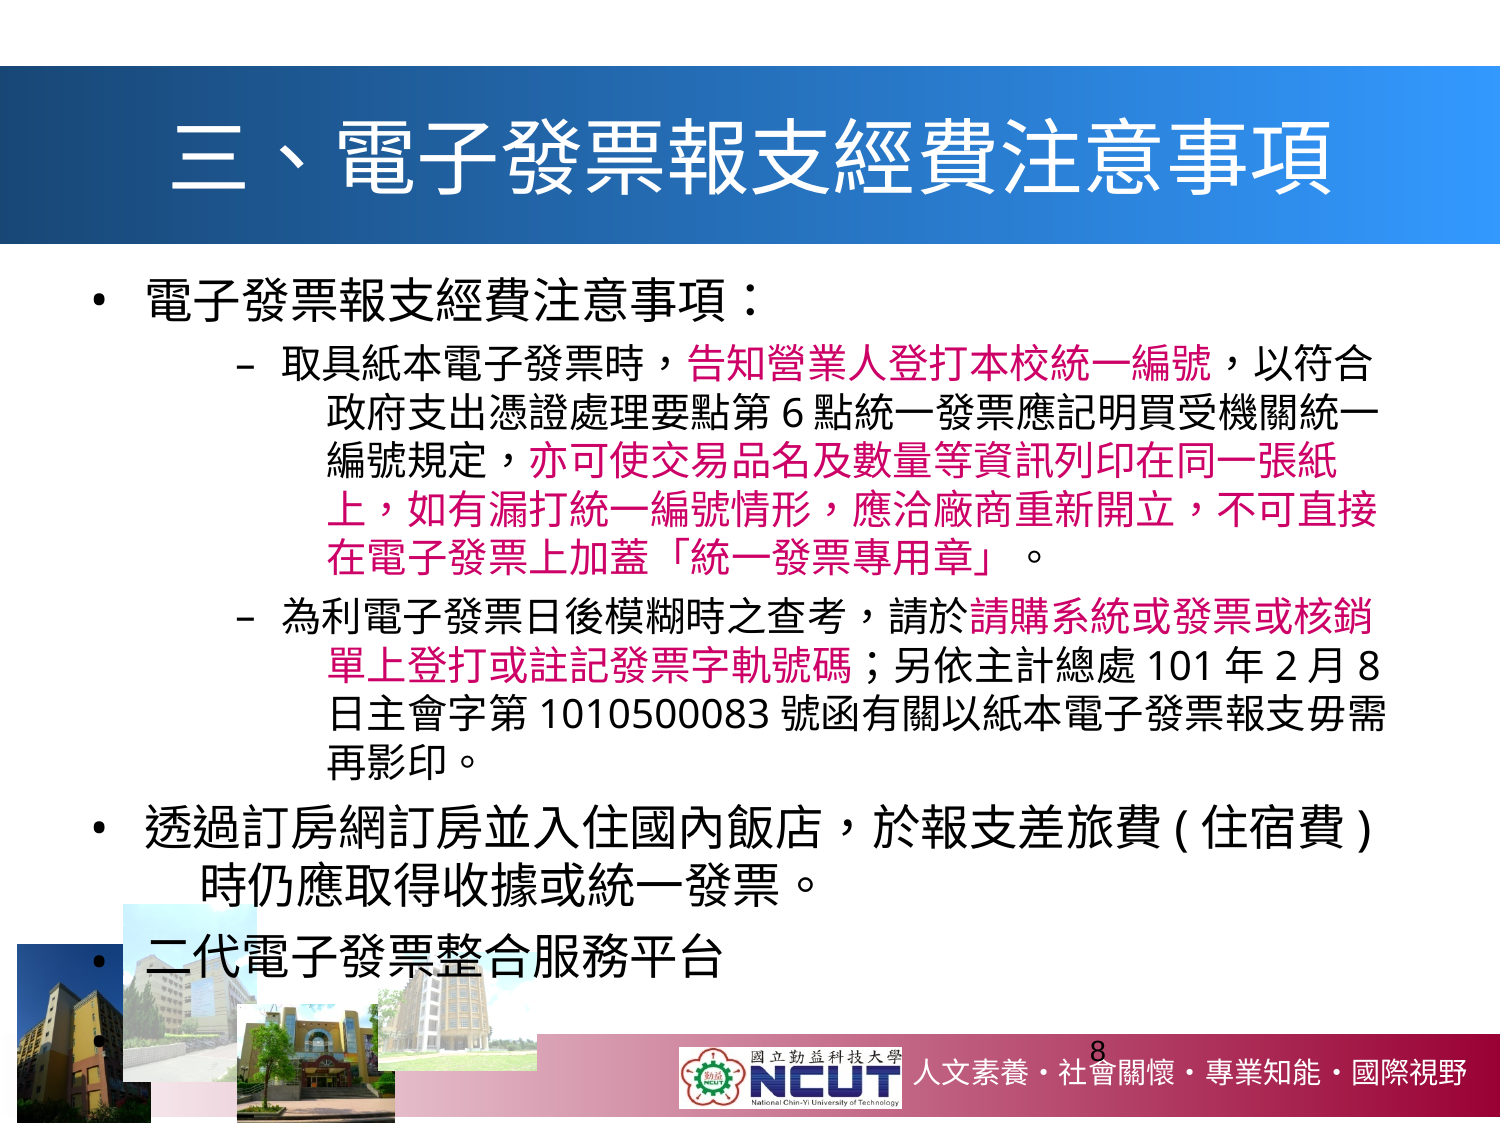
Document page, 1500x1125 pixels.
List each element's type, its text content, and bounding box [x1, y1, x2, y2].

list 電子發票報支經費注意事項： 取具紙本電子發票時，告知營業人登打本校統一編號，以符合政府支出憑證處理要點第6點統一發票應記明買受機關統一編號規定，亦可使交易品名及數量等資訊列印在同一張紙上，如有漏打統一編號情形，應洽廠商重新開立，不可直接在電子發票上加蓋「統一發票專用章」。 為利電子發票日後模糊時之查考，請於請購系統或發票或核銷單上登打或註記發票字軌號碼；另依主計總處101年2月8日主會字第1010500083號函有關以紙本電子發票報支毋需再影印。 透過訂房網訂房並入住國內飯店，於報支差旅費(住宿費)時仍應取得收據或統一發票。 二代電子發票整合服務平台 [75, 262, 1426, 1005]
title 三、電子發票報支經費注意事項 [0, 66, 1500, 244]
text_box 8 [1074, 1024, 1426, 1103]
